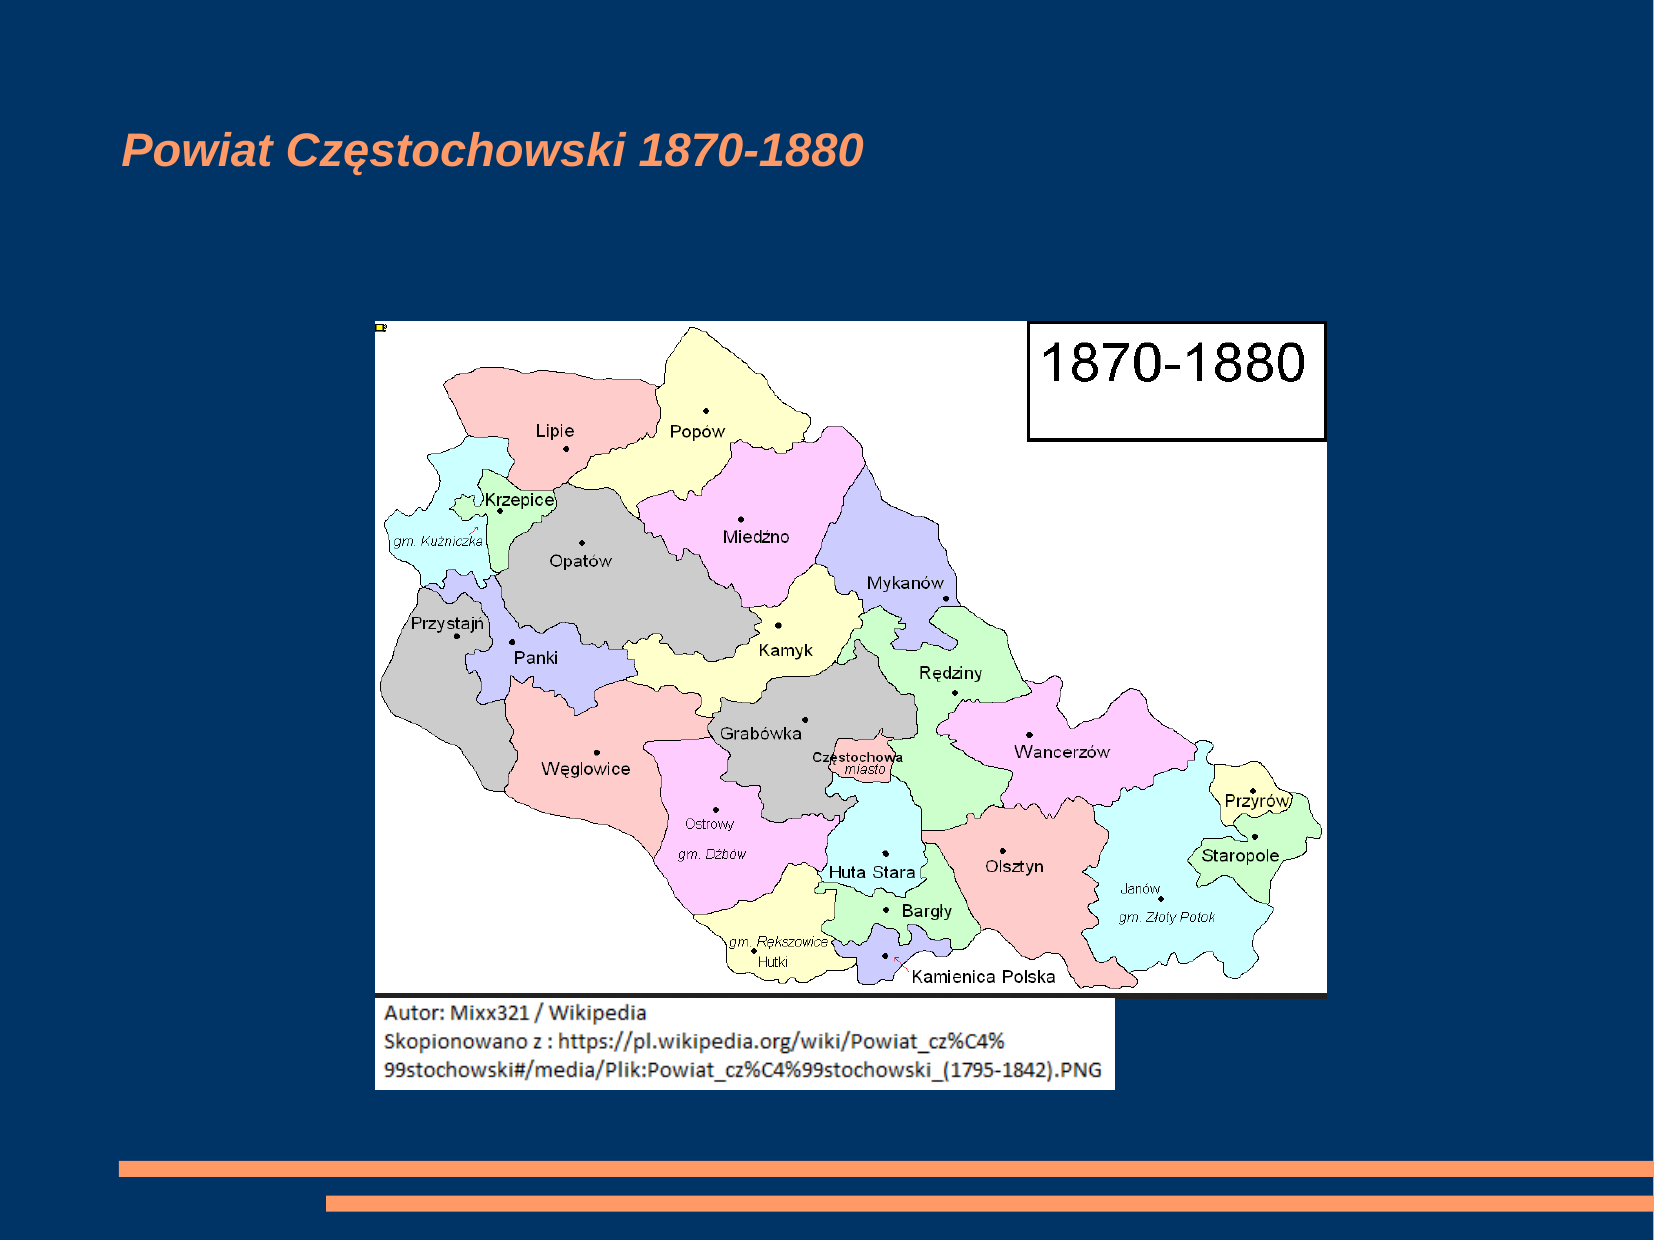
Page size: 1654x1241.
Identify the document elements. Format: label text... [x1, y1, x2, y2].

title Powiat Częstochowski 1870-1880 [121, 46, 1534, 254]
picture [375, 321, 1327, 1090]
